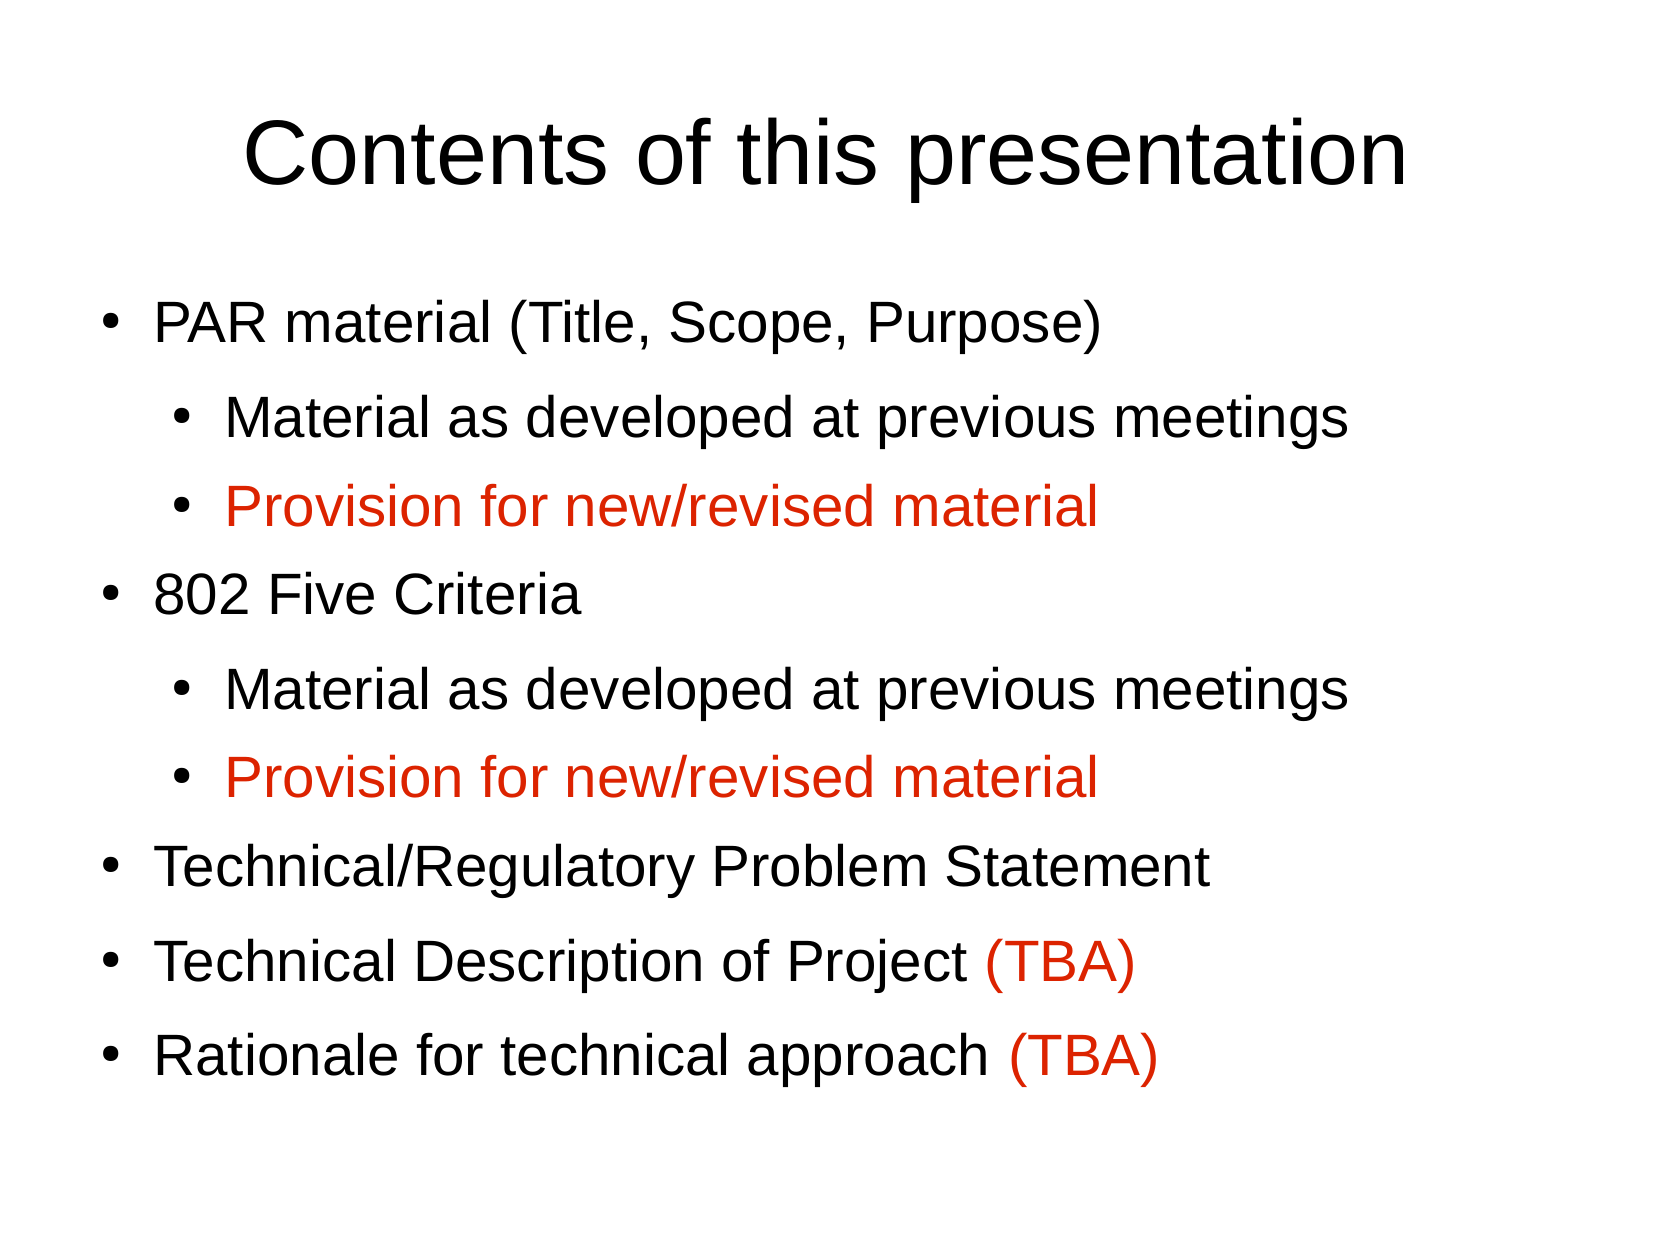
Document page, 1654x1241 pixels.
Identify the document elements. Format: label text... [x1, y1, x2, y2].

title Contents of this presentation [82, 56, 1571, 250]
list PAR material (Title, Scope, Purpose) Material as developed at previous meetings Provision for new/revised material 802 Five Criteria Material as developed at previous meetings Provision for new/revised material Technical/Regulatory Problem Statement Technical Description of Project (TBA) Rationale for technical approach (TBA) [82, 290, 1571, 1094]
